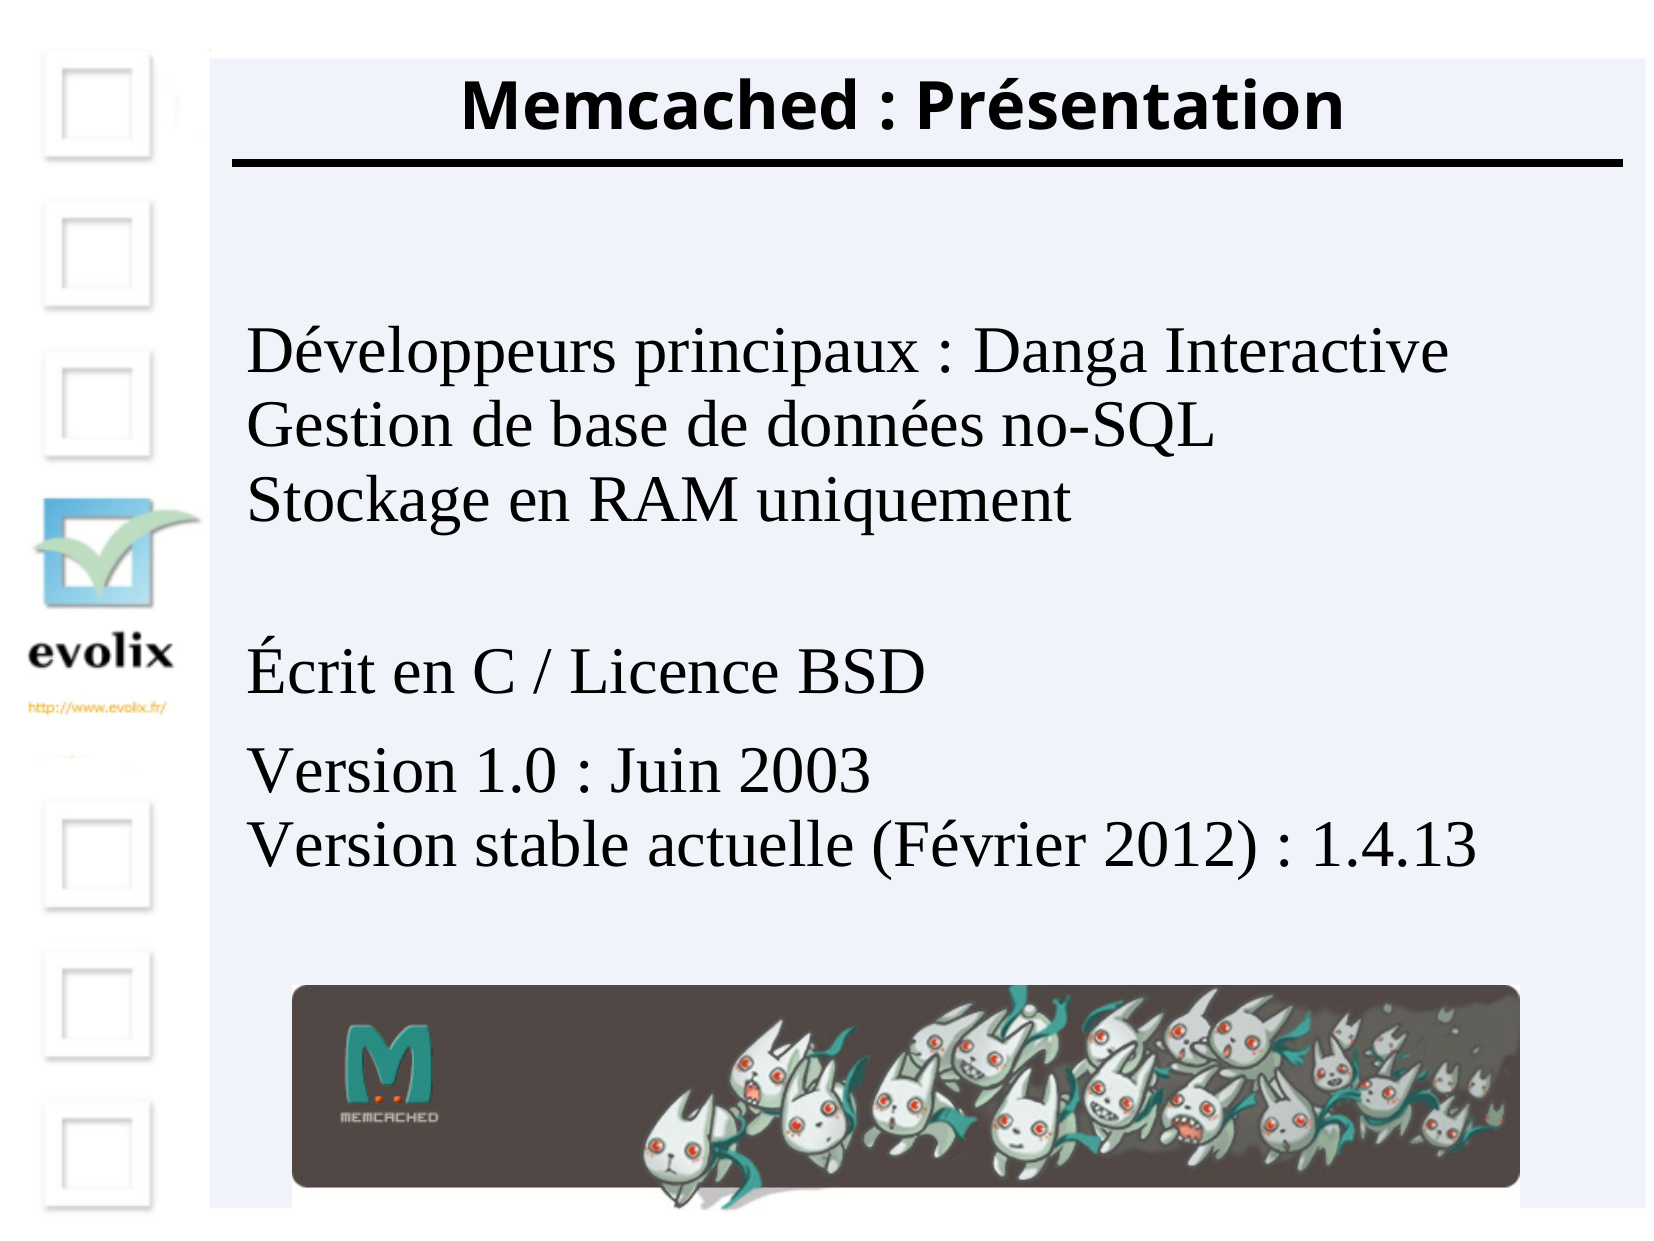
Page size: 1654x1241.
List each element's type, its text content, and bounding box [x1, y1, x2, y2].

title Memcached : Présentation [415, 0, 1391, 203]
picture [0, 49, 1654, 1218]
subtitle Développeurs principaux : Danga Interactive Gestion de base de données no-SQL Stockage en RAM uniquement Écrit en C / Licence BSD Version 1.0 : Juin 2003 Version stable actuelle (Février 2012) : 1.4.13 [246, 203, 1633, 1086]
